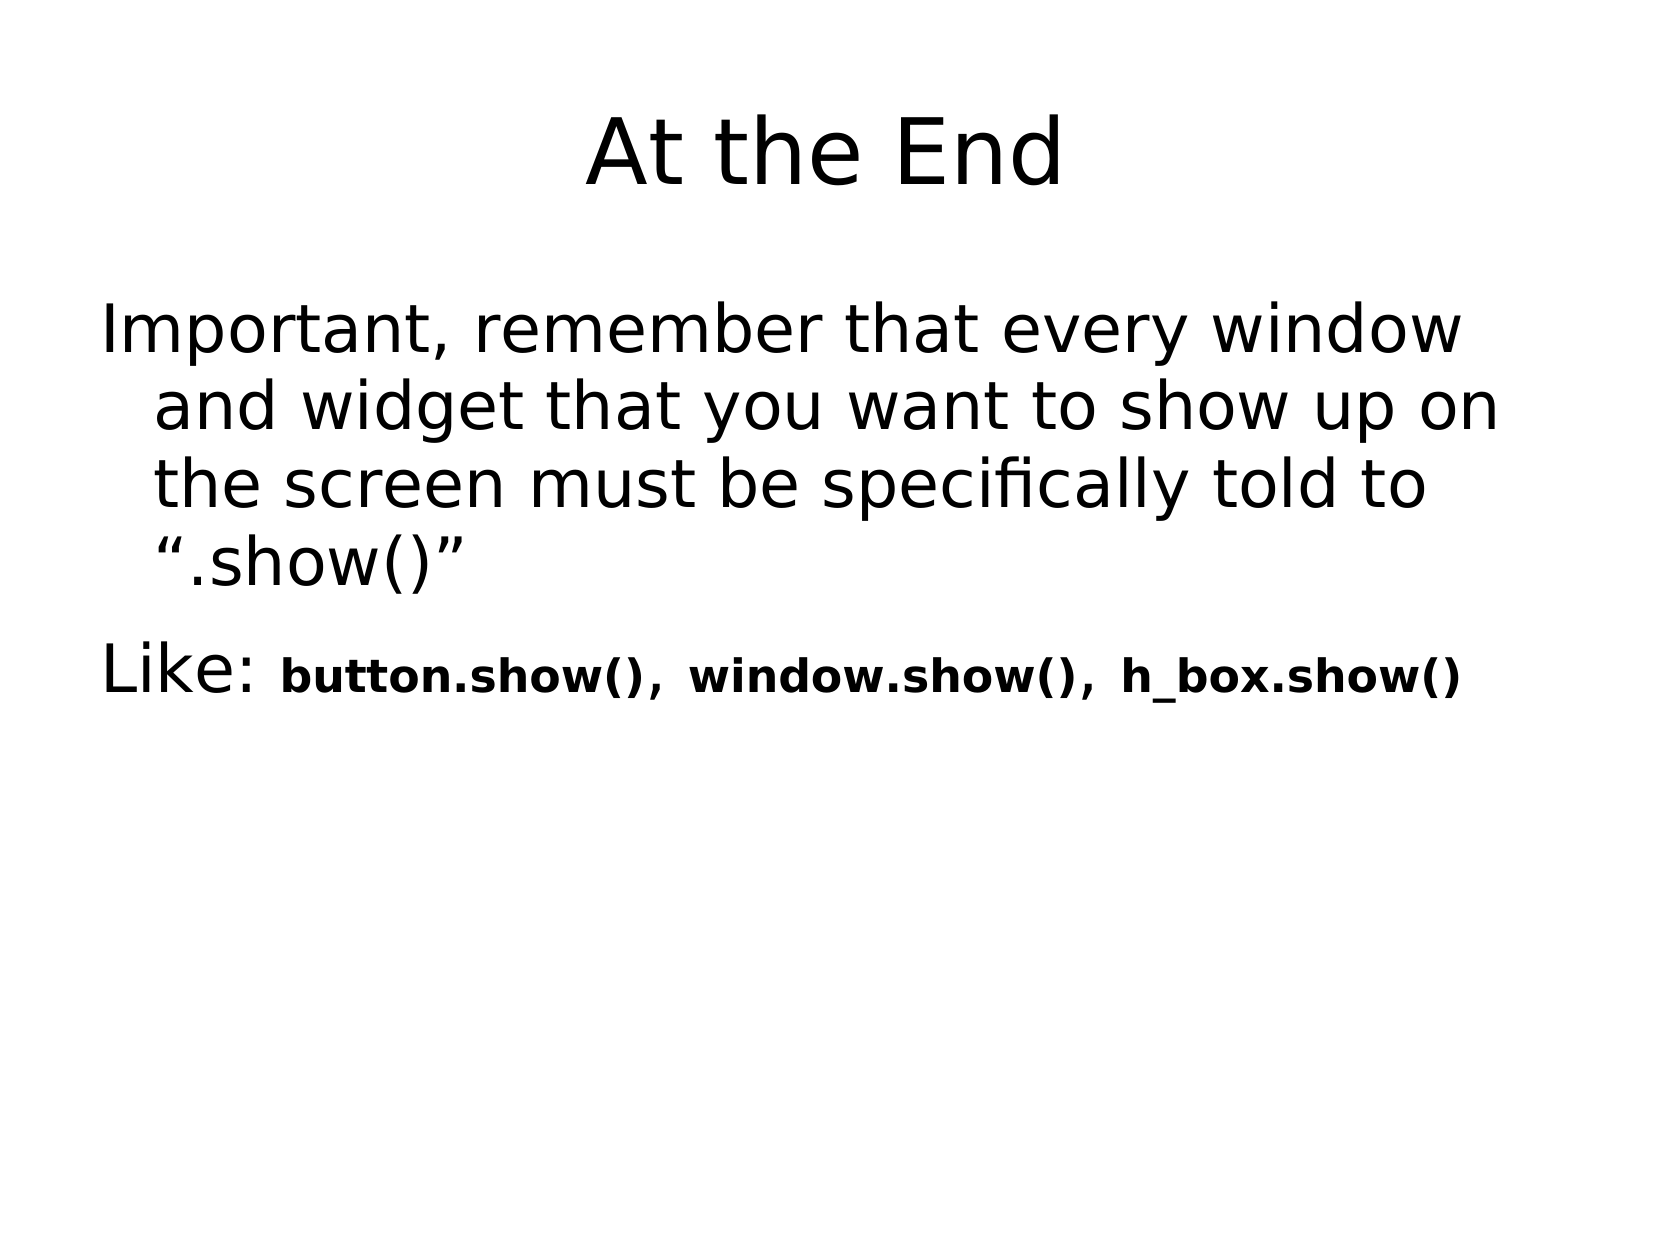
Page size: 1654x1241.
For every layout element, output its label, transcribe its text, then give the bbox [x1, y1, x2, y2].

title At the End [82, 49, 1571, 257]
list Important, remember that every window and widget that you want to show up on the screen must be specifically told to “.show()” Like: button.show(), window.show(), h_box.show() [82, 290, 1571, 1109]
